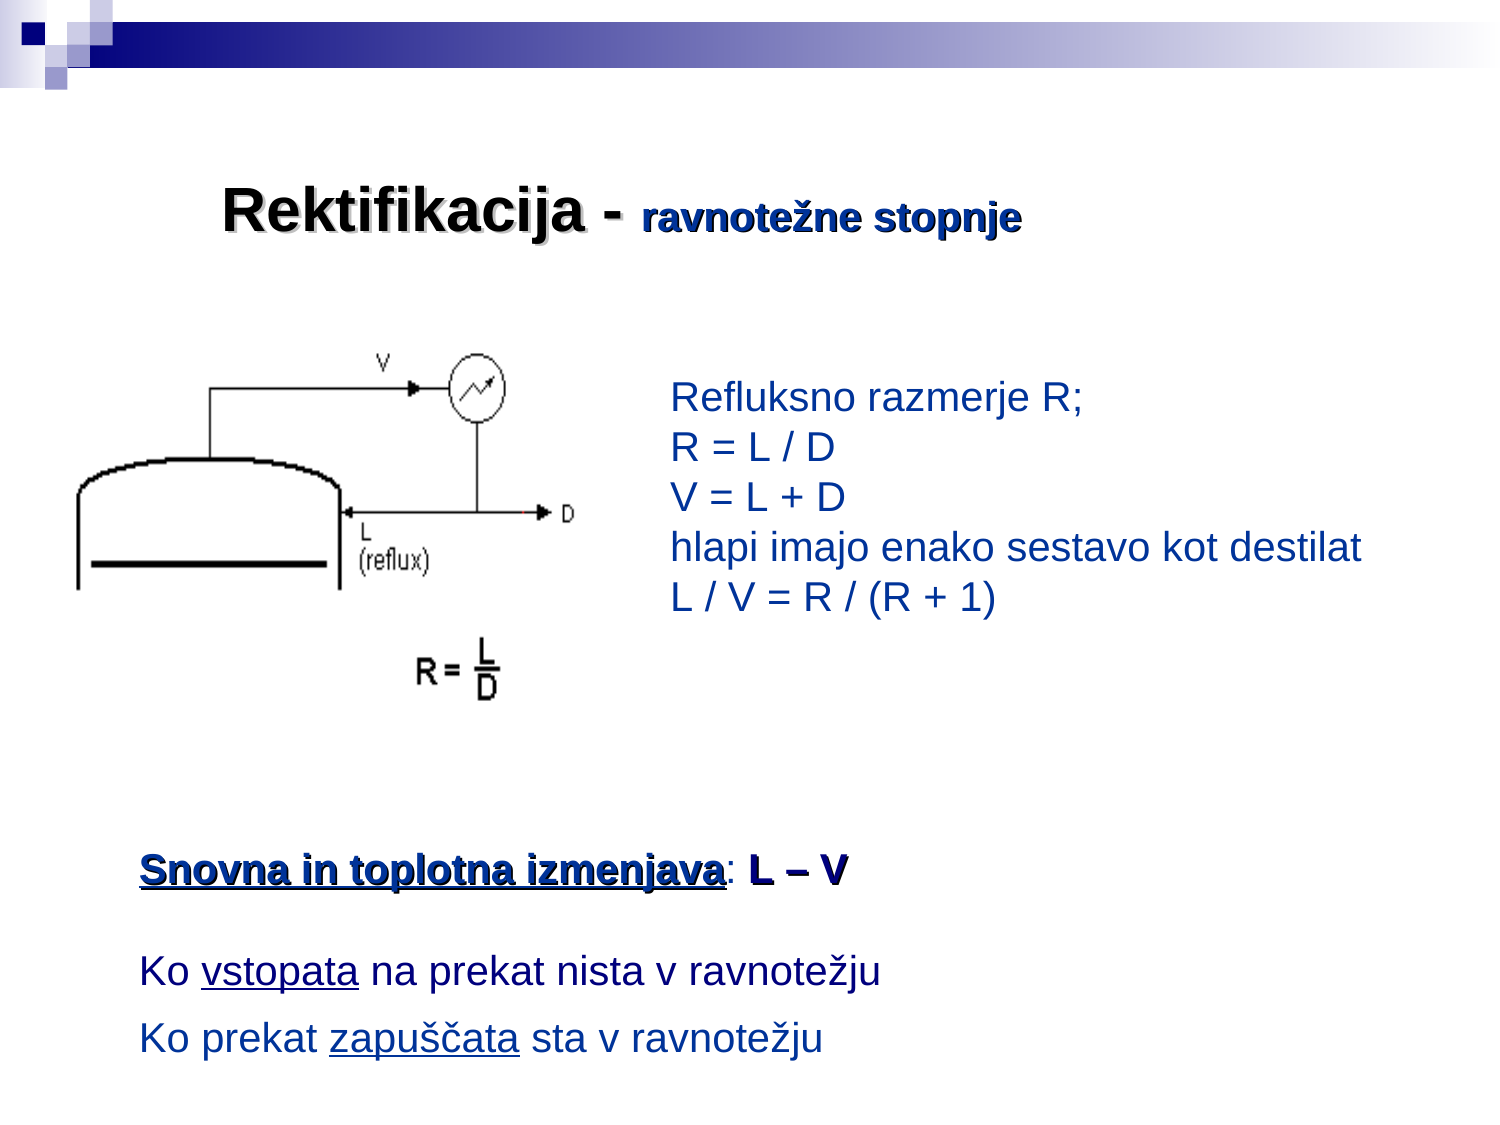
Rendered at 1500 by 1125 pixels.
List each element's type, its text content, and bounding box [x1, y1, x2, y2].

text_box Snovna in toplotna izmenjava: L – V Ko vstopata na prekat nista v ravnotežju Ko prekat zapuščata sta v ravnotežju [123, 834, 1010, 1069]
text_box Refluksno razmerje R; R = L / D V = L + D hlapi imajo enako sestavo kot destilat L / V = R / (R + 1) [655, 361, 1381, 678]
text_box Rektifikacija - ravnotežne stopnje [206, 160, 1329, 252]
picture [75, 352, 576, 728]
